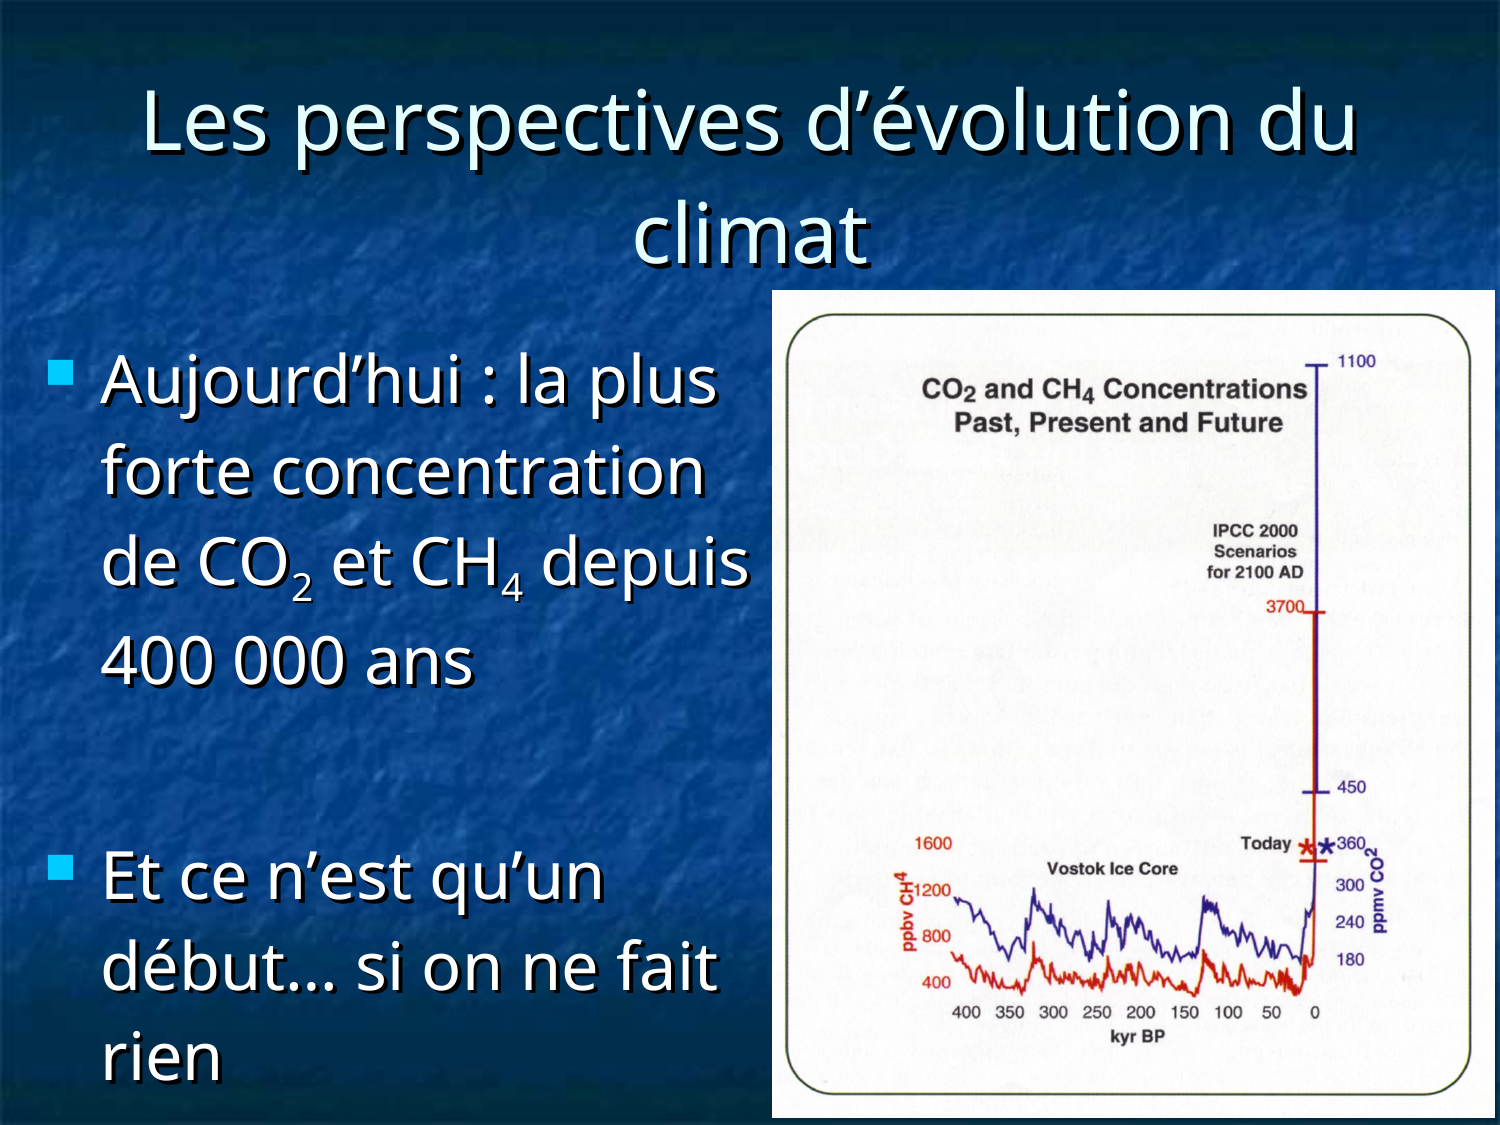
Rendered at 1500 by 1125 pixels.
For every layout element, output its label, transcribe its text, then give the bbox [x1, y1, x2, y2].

picture [0, 0, 1500, 1125]
title Les perspectives d’évolution du climat [75, 62, 1426, 288]
list Aujourd’hui : la plus forte concentration de CO2 et CH4 depuis 400 000 ans Et ce n’est qu’un début… si on ne fait rien [29, 324, 772, 1071]
